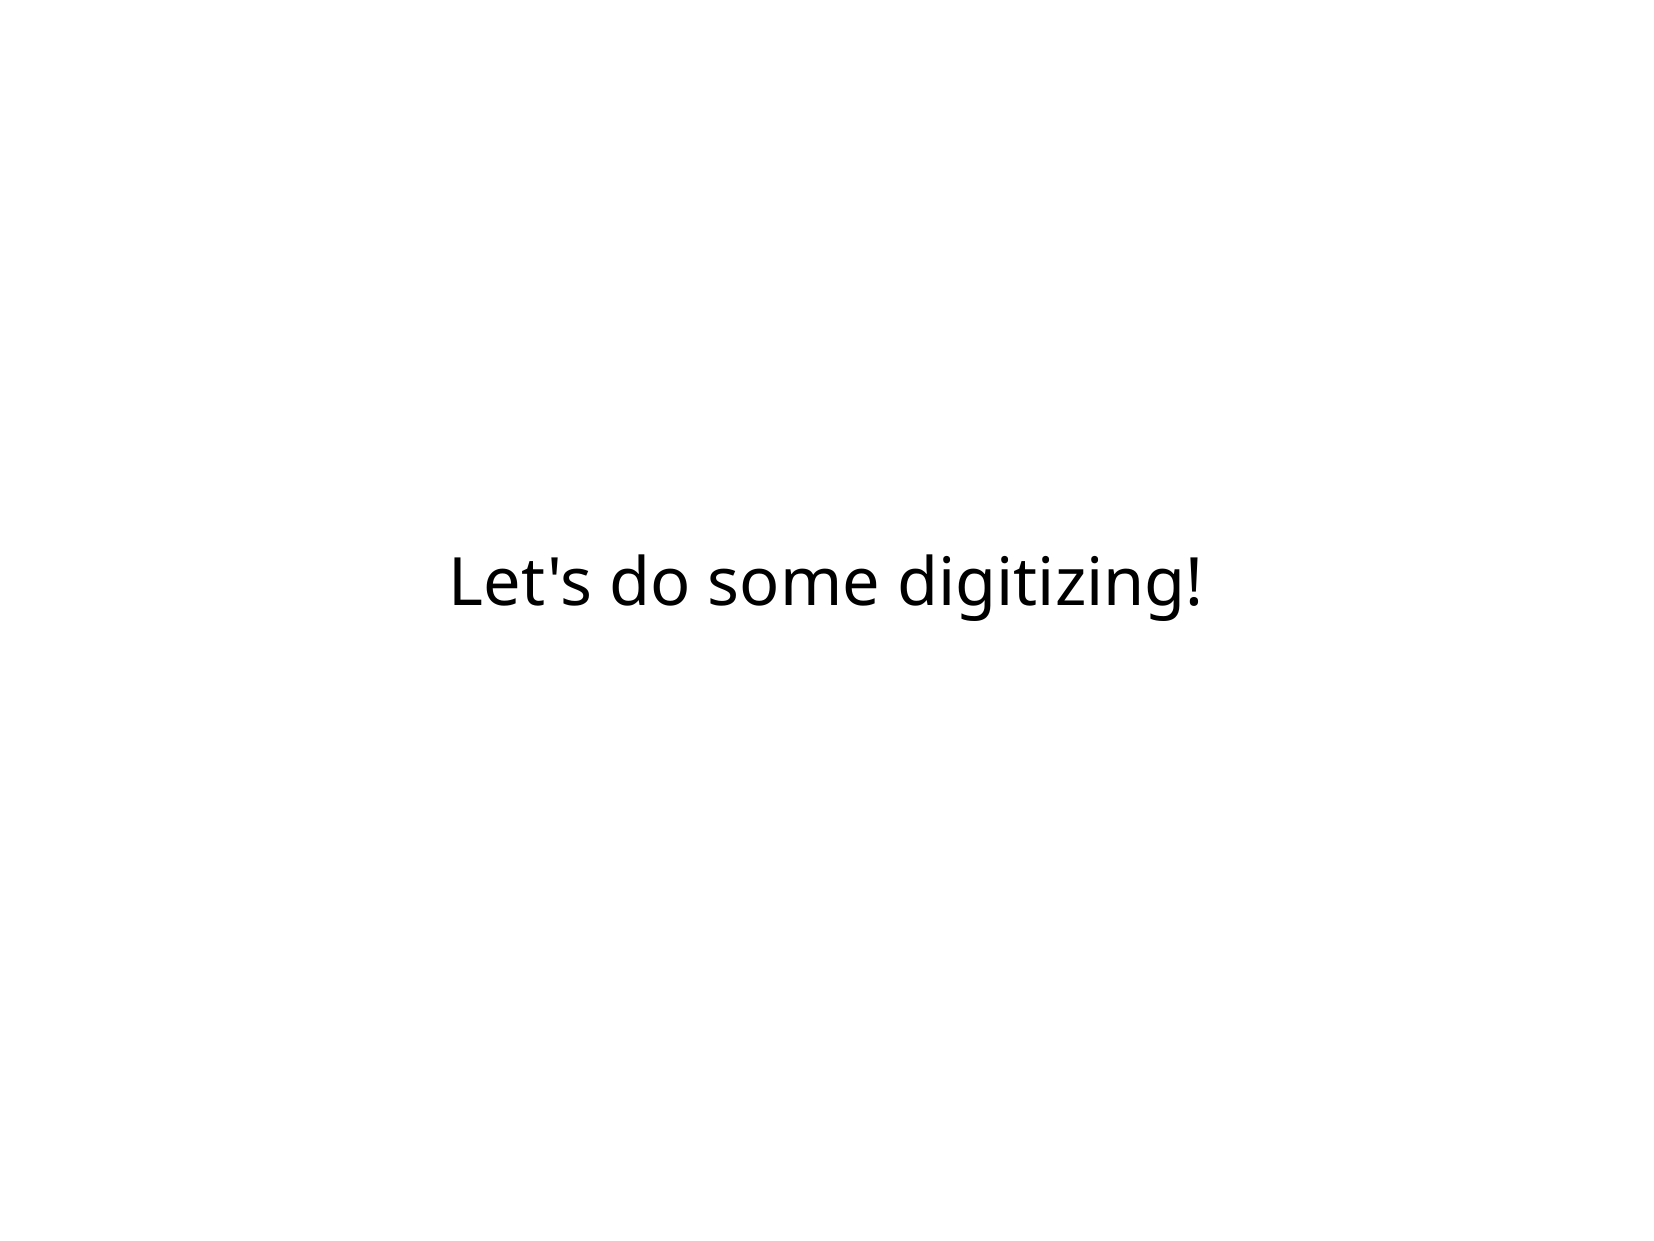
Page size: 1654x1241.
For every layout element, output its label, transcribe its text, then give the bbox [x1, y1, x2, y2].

subtitle Let's do some digitizing! [82, 49, 1571, 1109]
